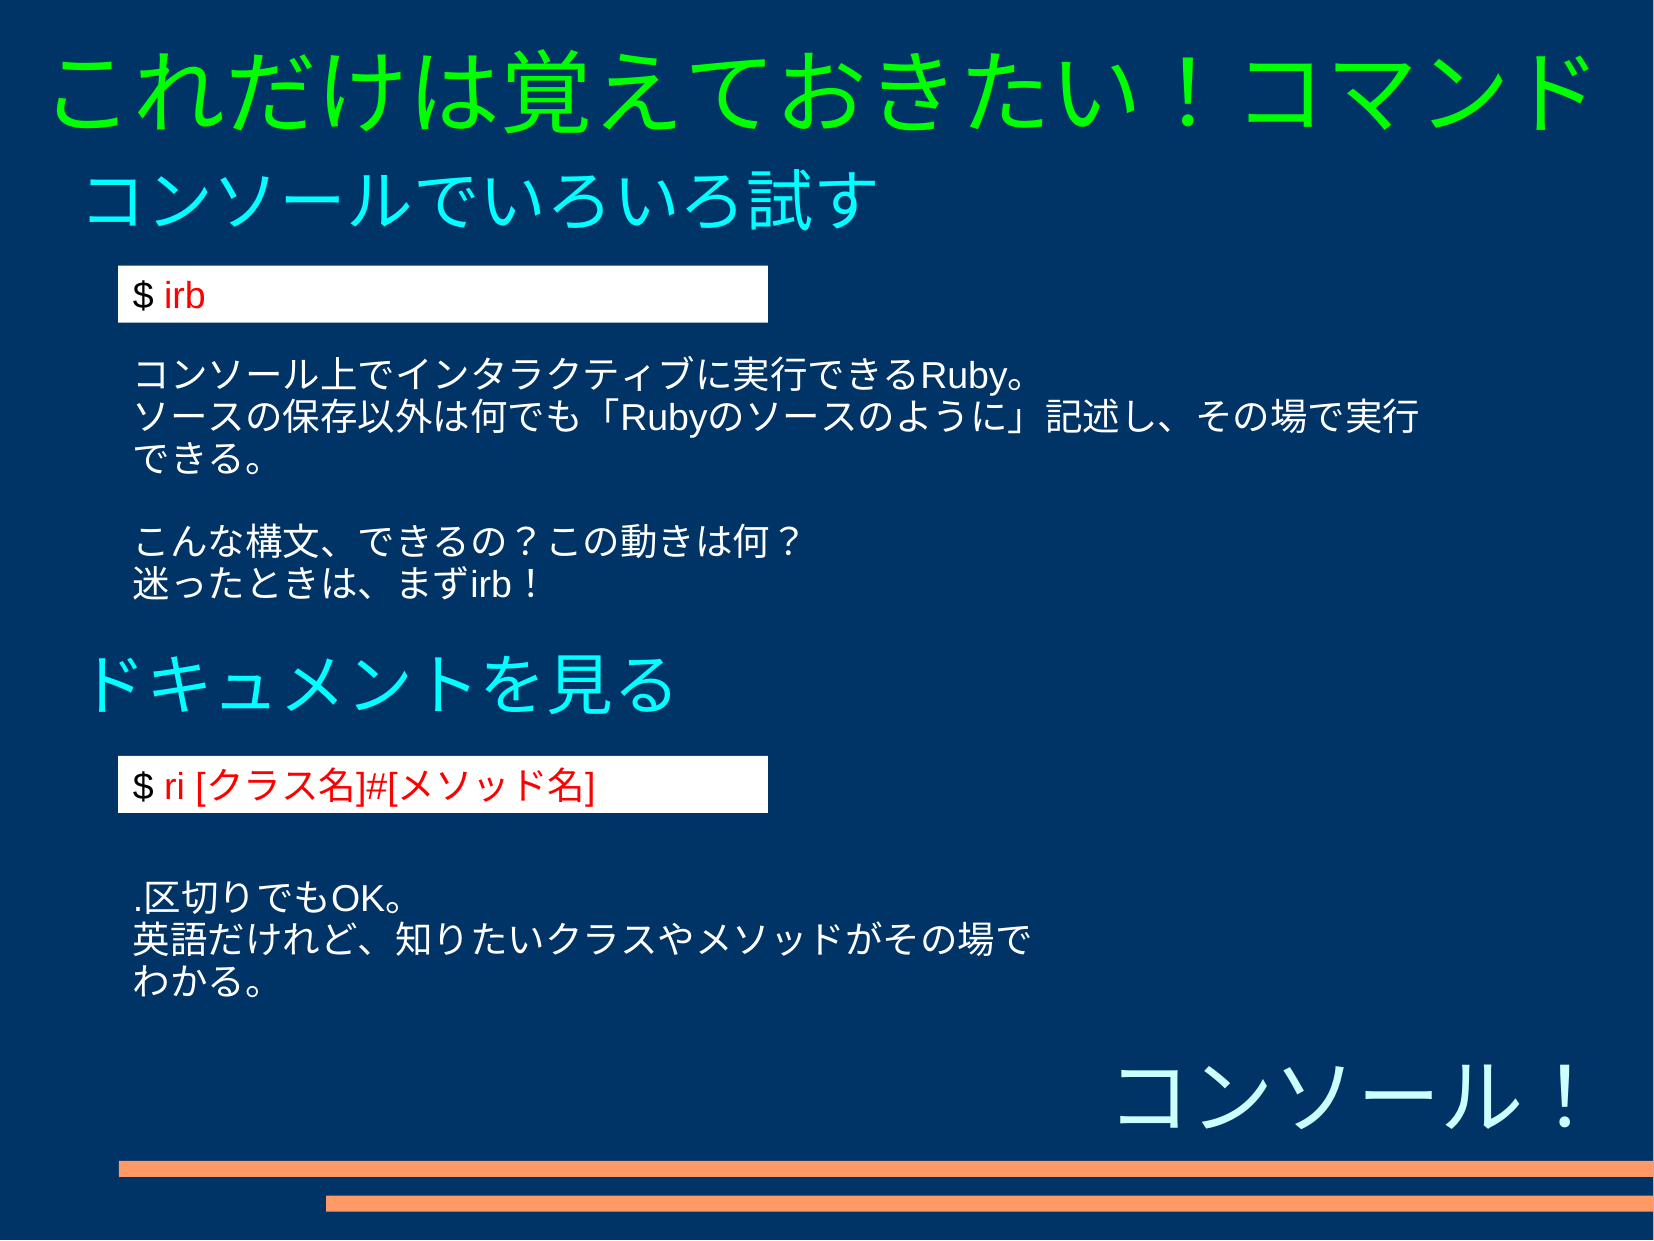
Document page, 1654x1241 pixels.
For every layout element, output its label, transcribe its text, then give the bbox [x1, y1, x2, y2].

text_box $ ri [クラス名]#[メソッド名] [118, 755, 768, 813]
text_box $ irb [118, 265, 768, 323]
text_box ドキュメントを見る [64, 637, 739, 720]
text_box これだけは覚えておきたい！コマンド [27, 30, 1654, 138]
text_box コンソール上でインタラクティブに実行できるRuby。 ソースの保存以外は何でも「Rubyのソースのように」記述し、その場で実行できる。 こんな構文、できるの？この動きは何？ 迷ったときは、まずirb！ [118, 345, 1438, 562]
text_box コンソールでいろいろ試す [64, 154, 916, 236]
text_box コンソール！ [1092, 1040, 1647, 1139]
text_box .区切りでもOK。 英語だけれど、知りたいクラスやメソッドがその場でわかる。 [118, 867, 1080, 963]
